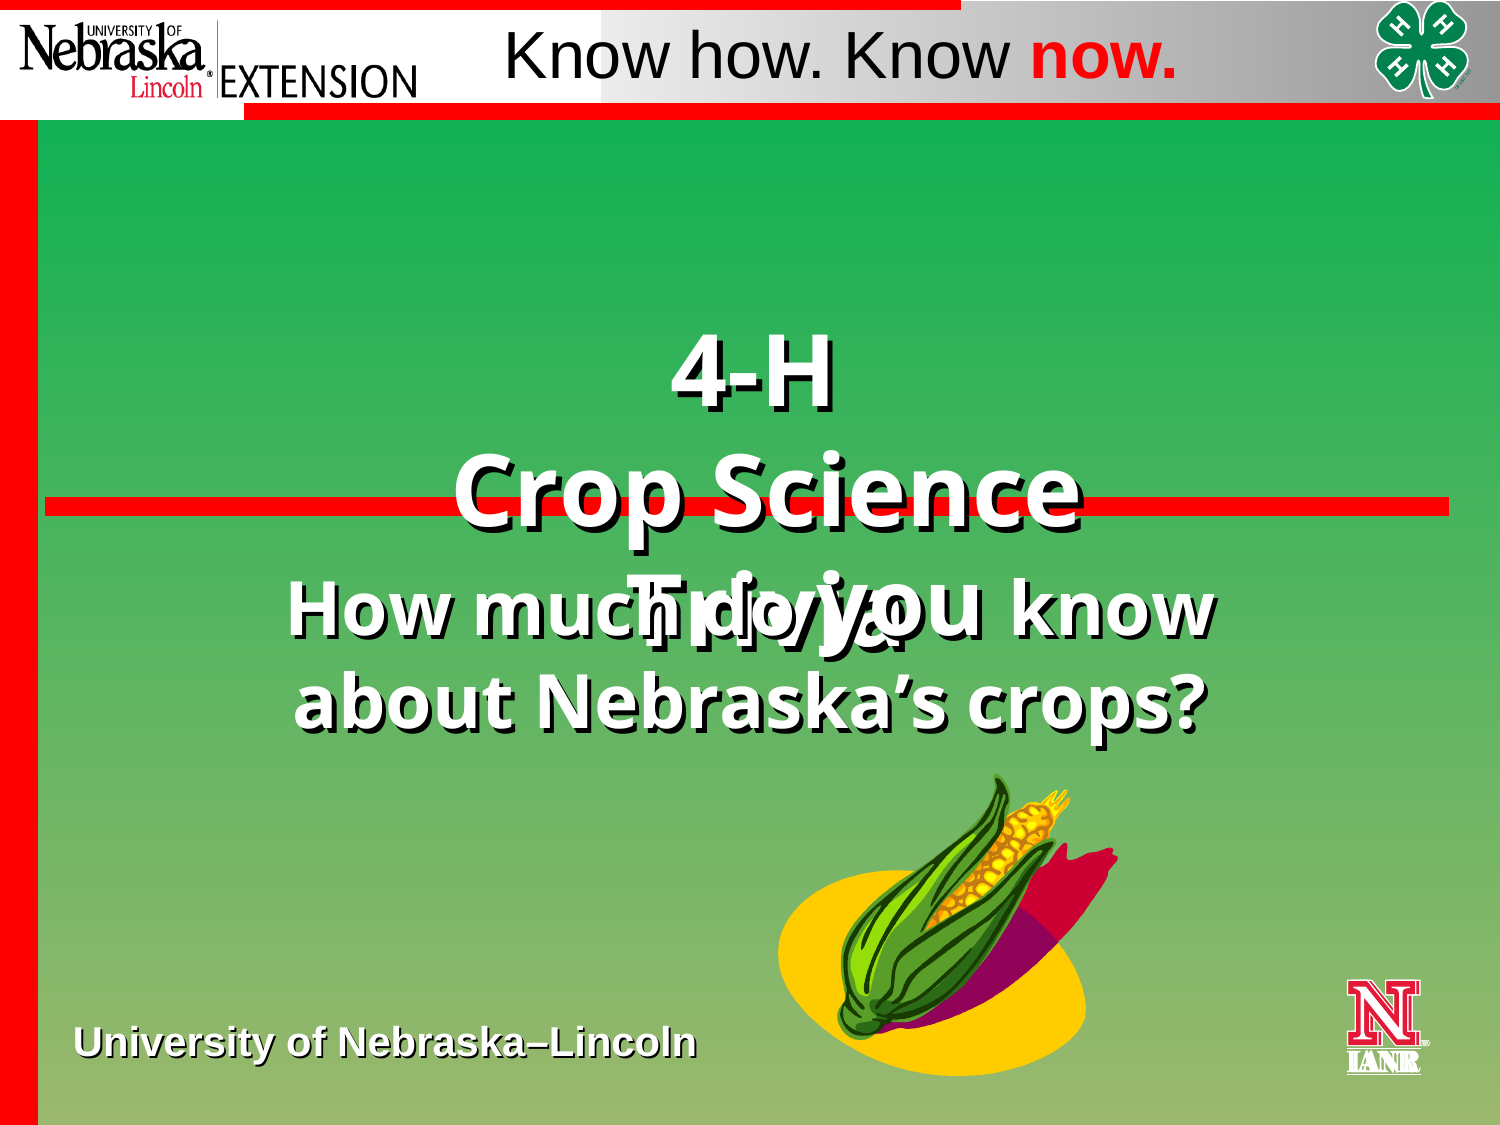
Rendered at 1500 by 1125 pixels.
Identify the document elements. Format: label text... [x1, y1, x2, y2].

picture [773, 769, 1123, 1081]
subtitle How much do you know about Nebraska’s crops? [225, 536, 1276, 899]
title 4-H Crop Science Trivia [129, 299, 1405, 494]
